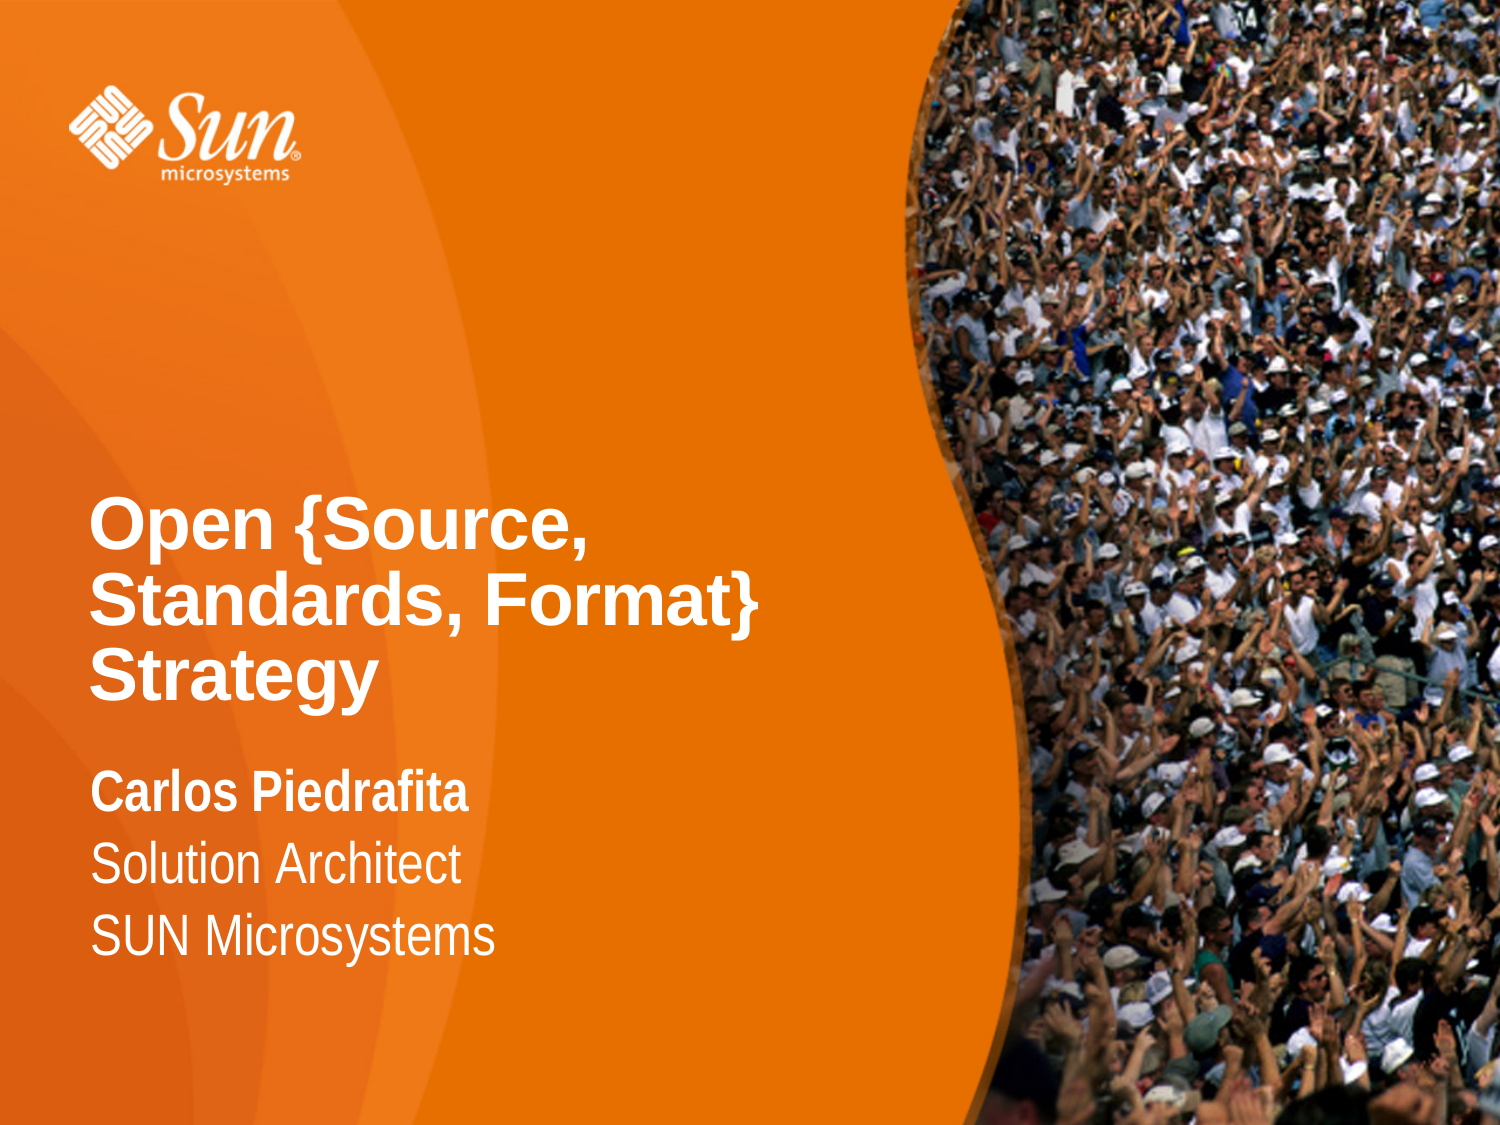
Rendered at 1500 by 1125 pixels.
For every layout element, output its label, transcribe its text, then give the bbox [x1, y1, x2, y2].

title Open {Source, Standards, Format} Strategy [88, 470, 957, 716]
picture [0, 0, 1500, 1125]
list Carlos Piedrafita Solution Architect SUN Microsystems [90, 766, 1080, 977]
